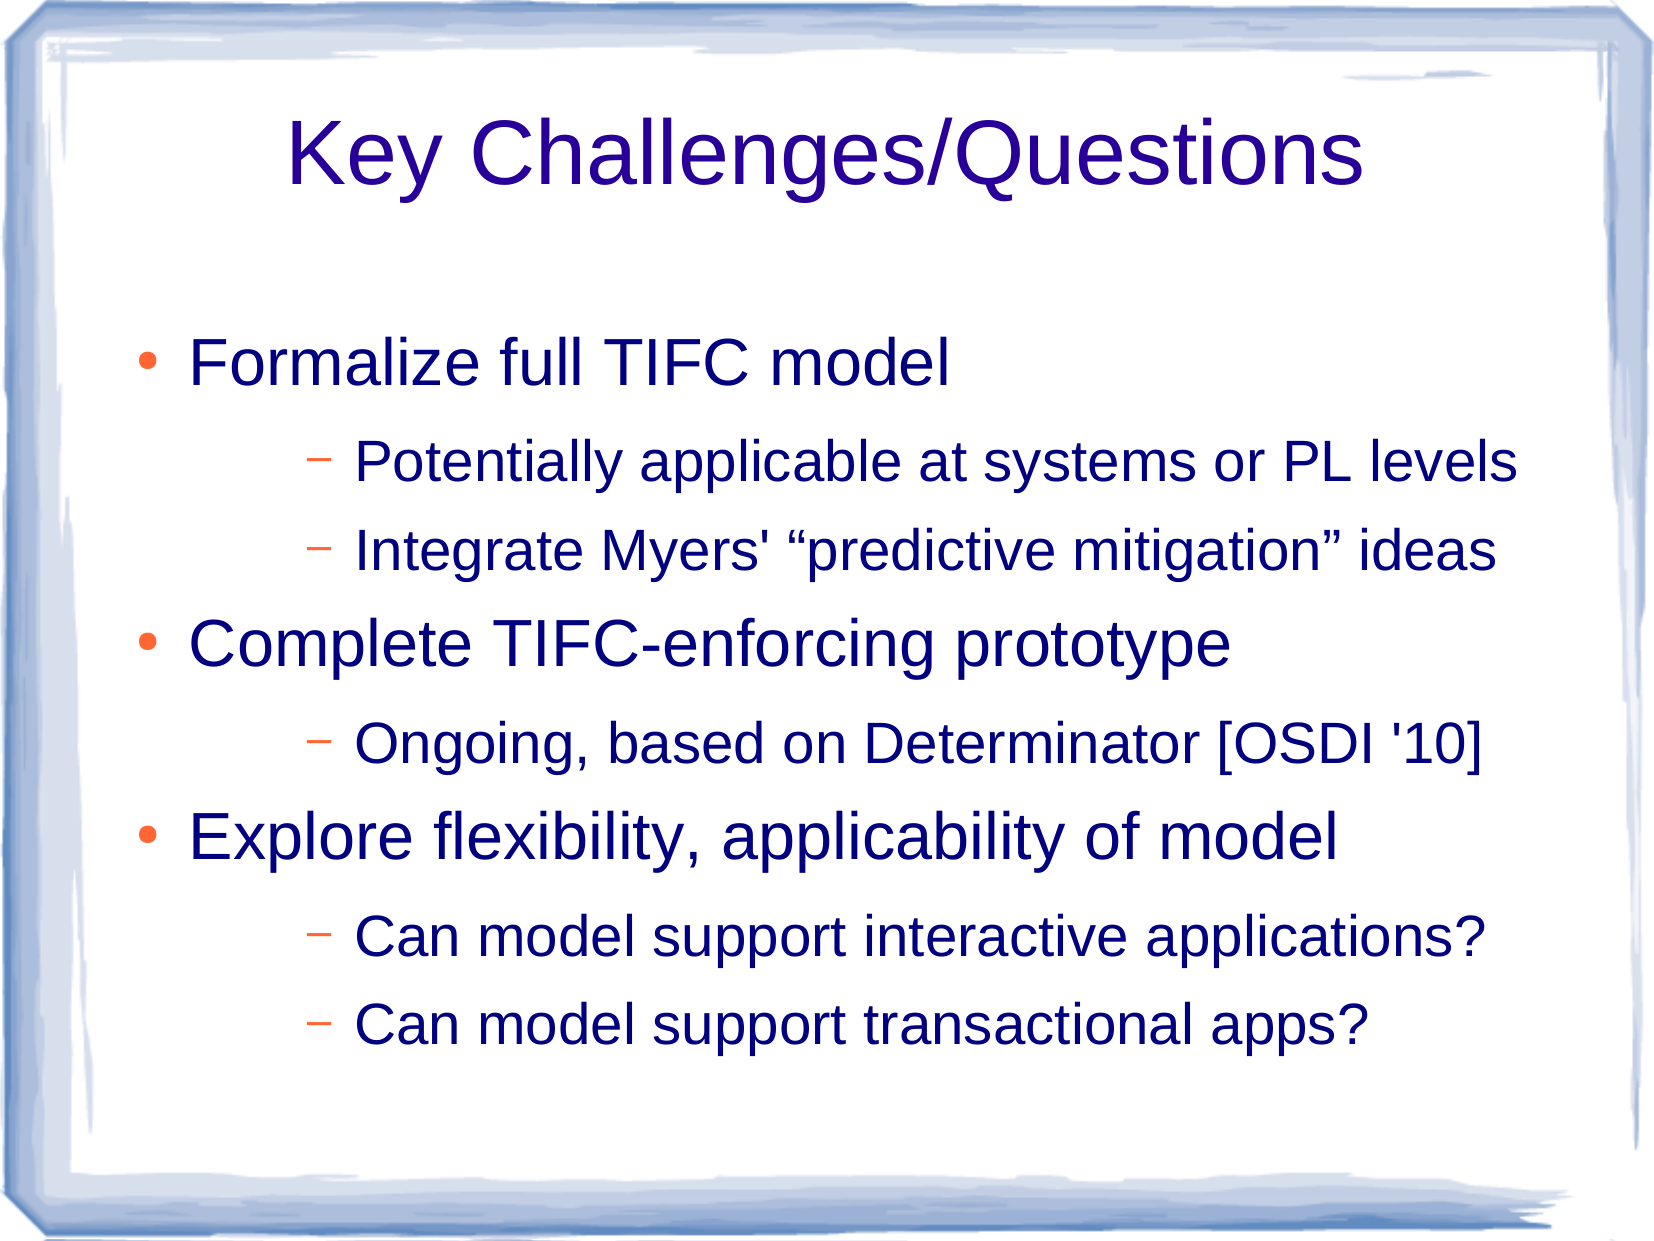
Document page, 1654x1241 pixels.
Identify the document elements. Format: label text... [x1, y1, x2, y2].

list Formalize full TIFC model Potentially applicable at systems or PL levels Integrate Myers' “predictive mitigation” ideas Complete TIFC-enforcing prototype Ongoing, based on Determinator [OSDI '10] Explore flexibility, applicability of model Can model support interactive applications? Can model support transactional apps? [118, 324, 1571, 1057]
picture [0, 0, 1654, 1241]
title Key Challenges/Questions [82, 49, 1571, 257]
